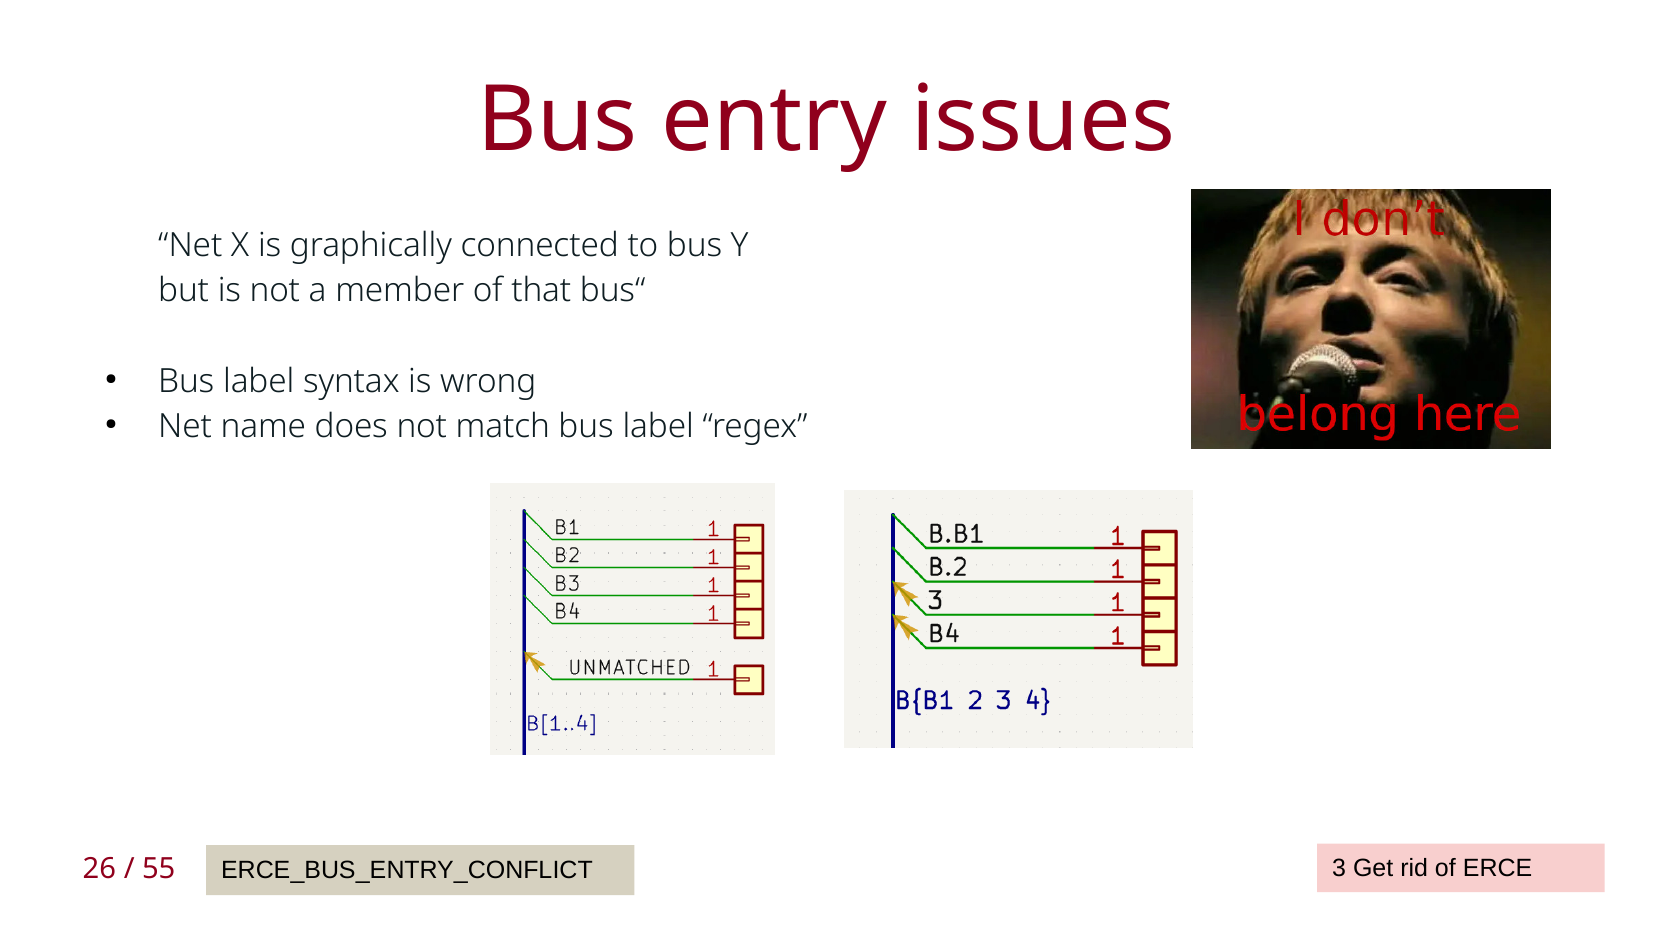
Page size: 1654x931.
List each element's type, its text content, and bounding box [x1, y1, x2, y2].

title Bus entry issues [82, 37, 1571, 193]
text_box 3 Get rid of ERCE [1317, 843, 1605, 893]
text_box ERCE_BUS_ENTRY_CONFLICT [206, 845, 635, 896]
picture [1191, 189, 1551, 449]
picture [844, 490, 1193, 748]
list “Net X is graphically connected to bus Y but is not a member of that bus“ Bus label syntax is wrong Net name does not match bus label “regex” [87, 221, 1576, 479]
picture [490, 483, 775, 755]
